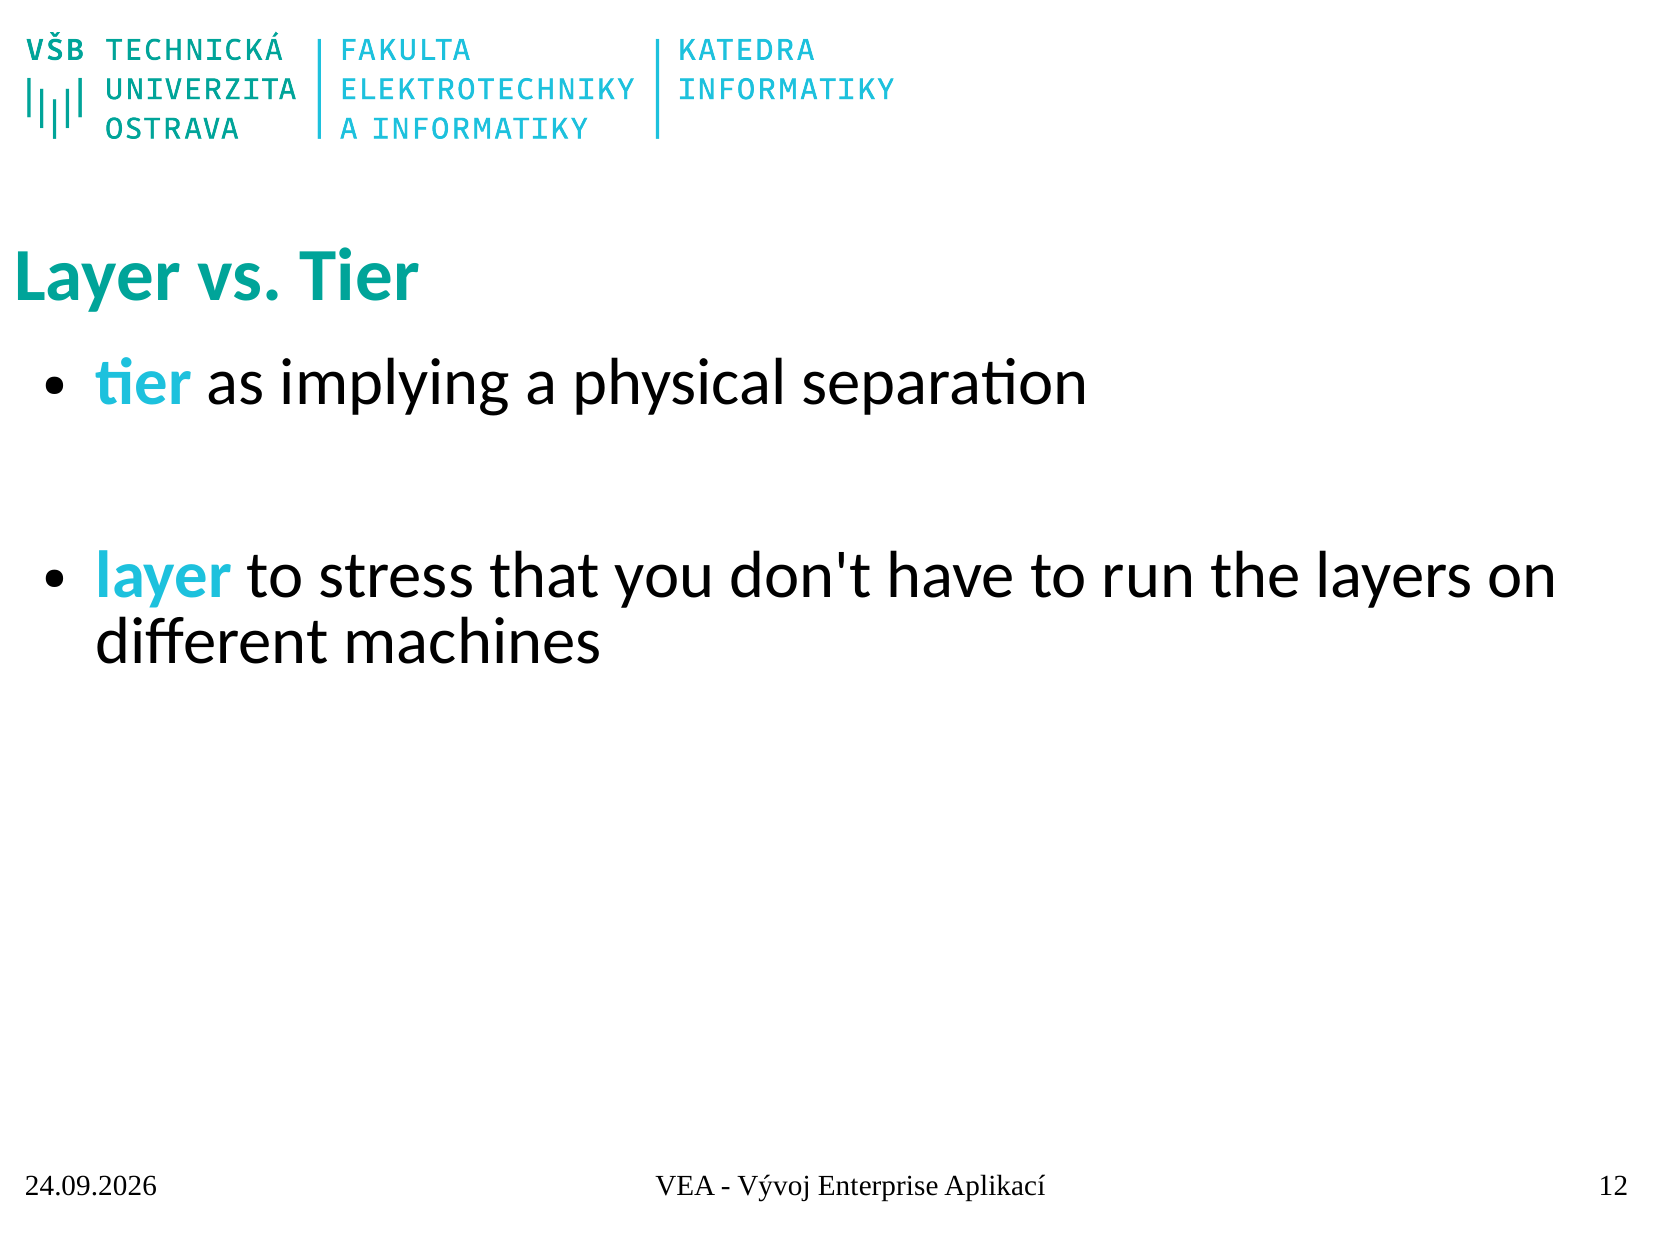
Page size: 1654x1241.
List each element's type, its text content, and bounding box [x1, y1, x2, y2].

title Layer vs. Tier [14, 165, 1619, 319]
list tier as implying a physical separation layer to stress that you don't have to run the layers on different machines [24, 354, 1629, 1146]
picture [26, 31, 894, 139]
